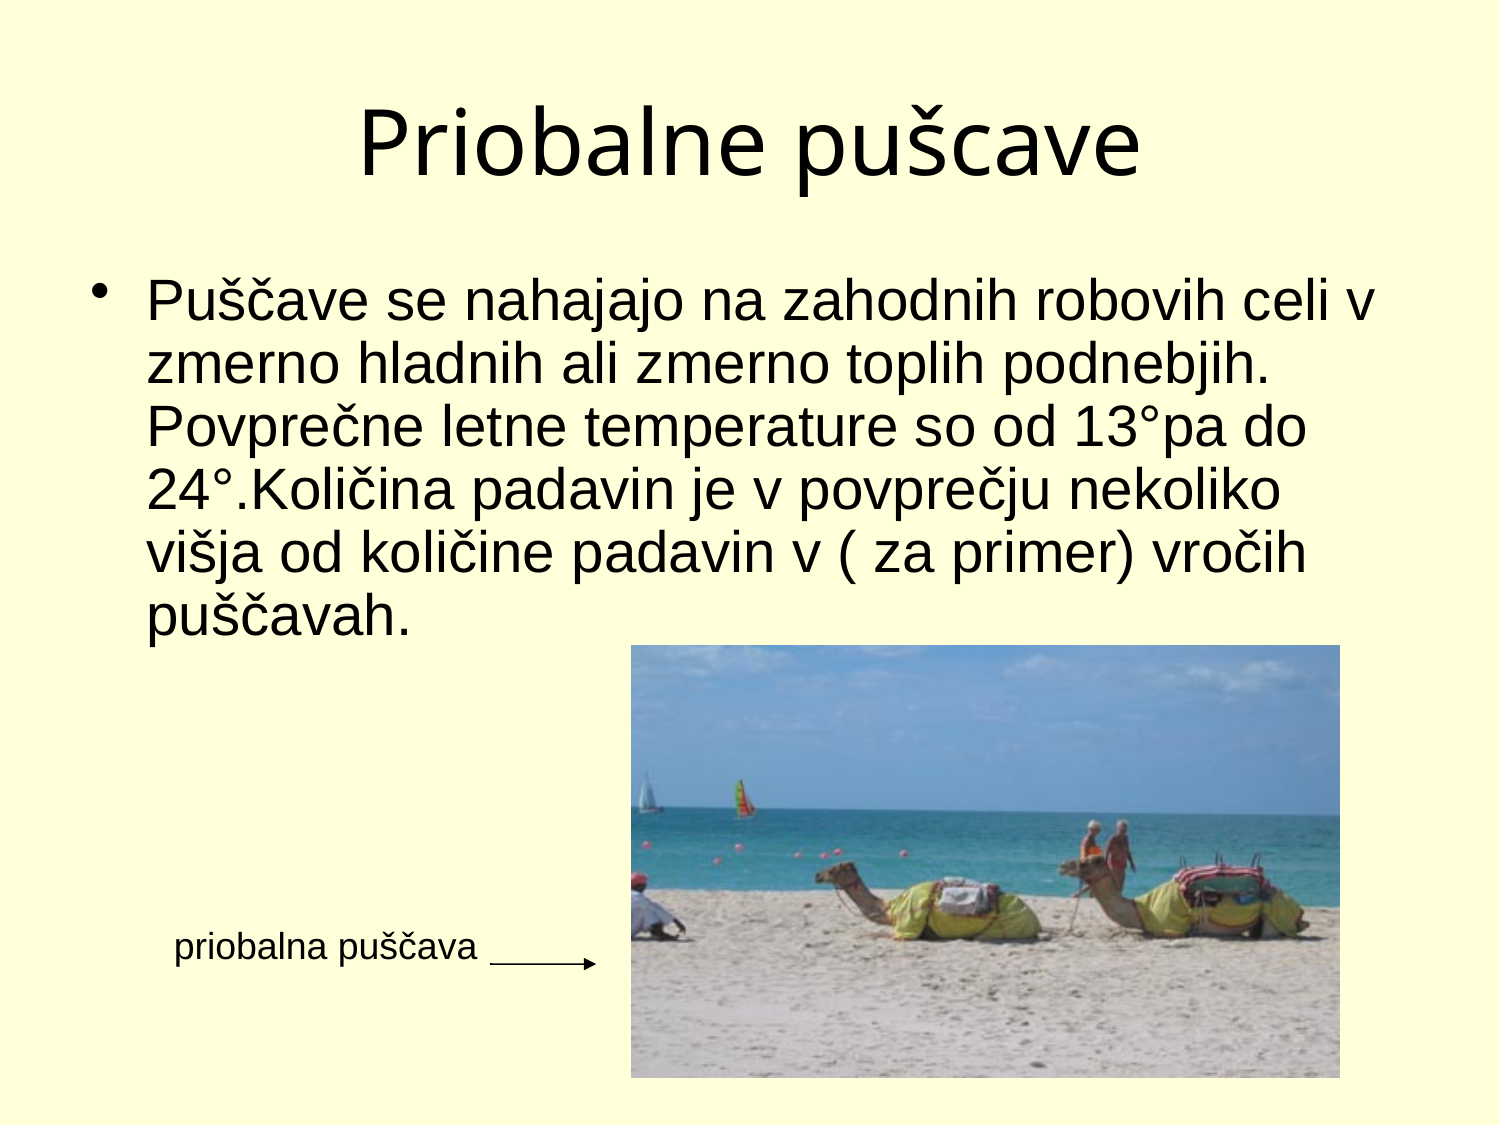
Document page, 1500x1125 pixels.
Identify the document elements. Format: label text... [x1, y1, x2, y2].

picture [631, 645, 1340, 1078]
list Puščave se nahajajo na zahodnih robovih celi v zmerno hladnih ali zmerno toplih podnebjih. Povprečne letne temperature so od 13°pa do 24°.Količina padavin je v povprečju nekoliko višja od količine padavin v ( za primer) vročih puščavah. priobalna puščava [75, 262, 1425, 1005]
title Priobalne pušcave [75, 45, 1425, 233]
